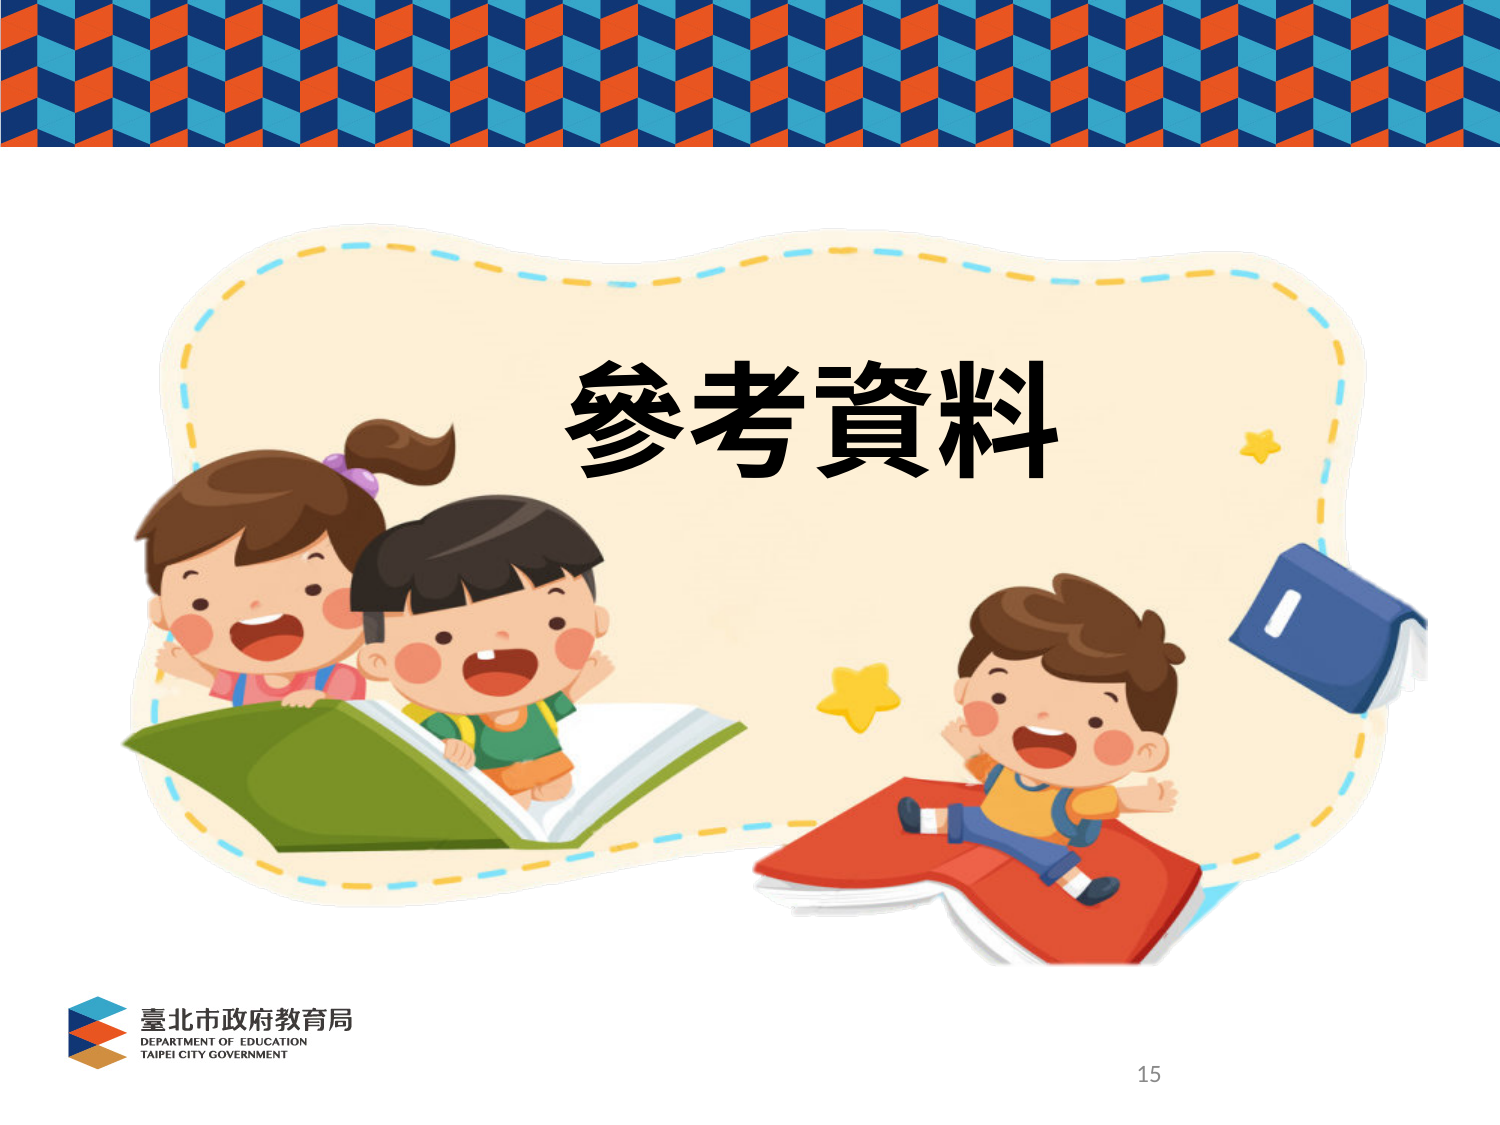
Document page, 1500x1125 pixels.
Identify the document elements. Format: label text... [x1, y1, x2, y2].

title 參考資料 [165, 318, 1459, 537]
text_box 15 [1121, 1042, 1459, 1103]
picture [77, 169, 1428, 967]
